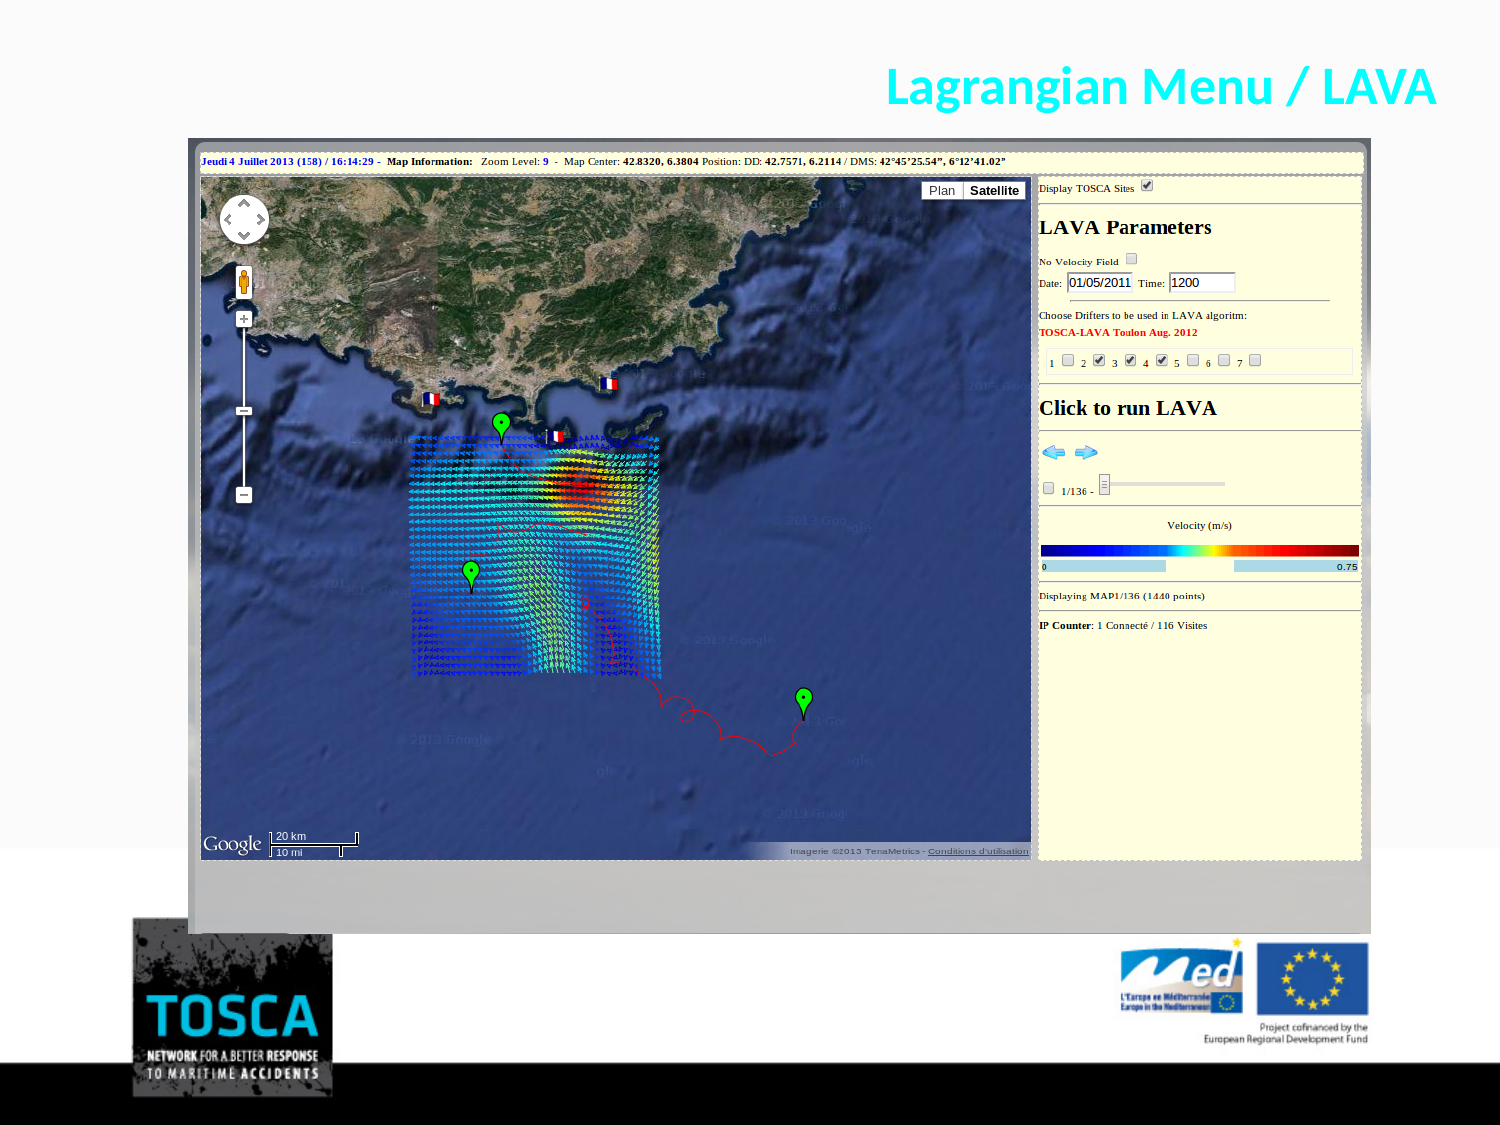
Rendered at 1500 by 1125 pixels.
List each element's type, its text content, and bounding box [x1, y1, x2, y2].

title Lagrangian Menu / LAVA [265, 0, 1453, 178]
picture [0, 0, 1500, 1125]
